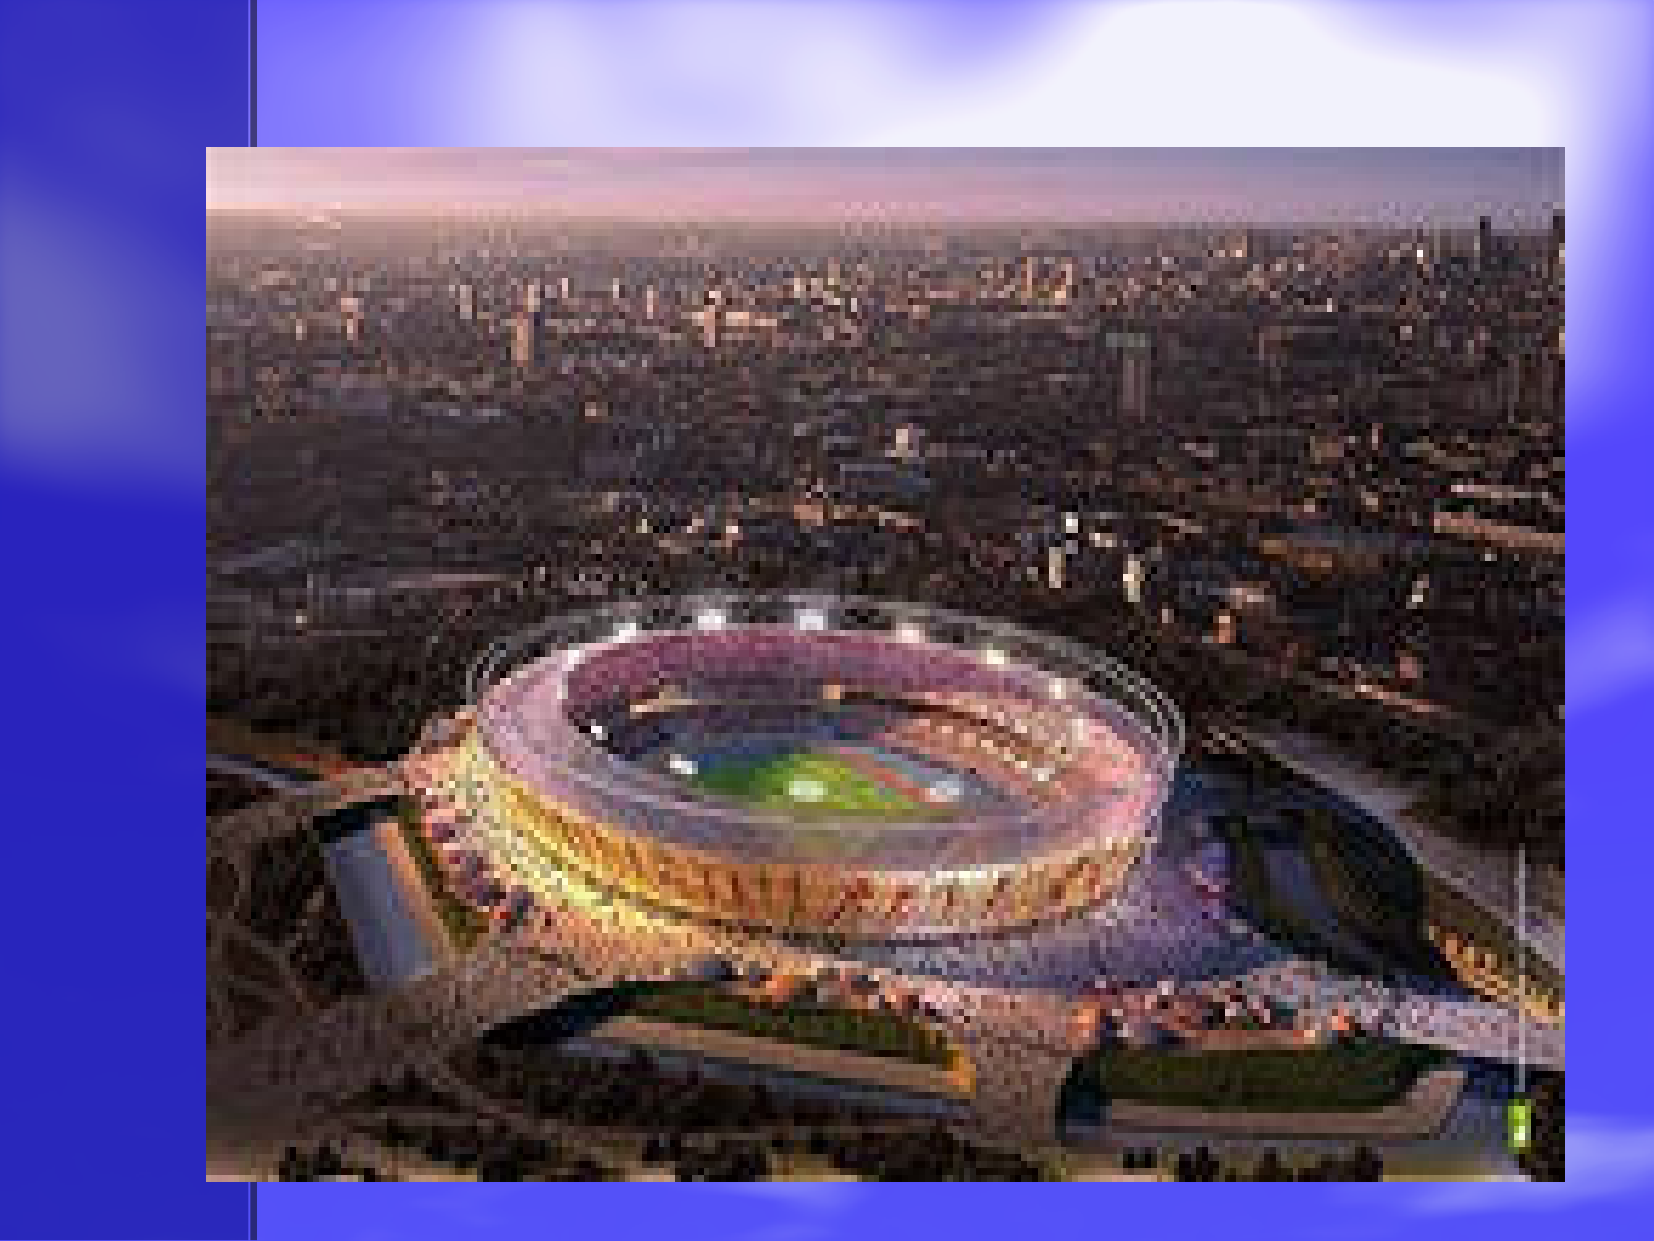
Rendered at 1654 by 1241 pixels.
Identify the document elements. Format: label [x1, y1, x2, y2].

picture [206, 147, 1565, 1182]
